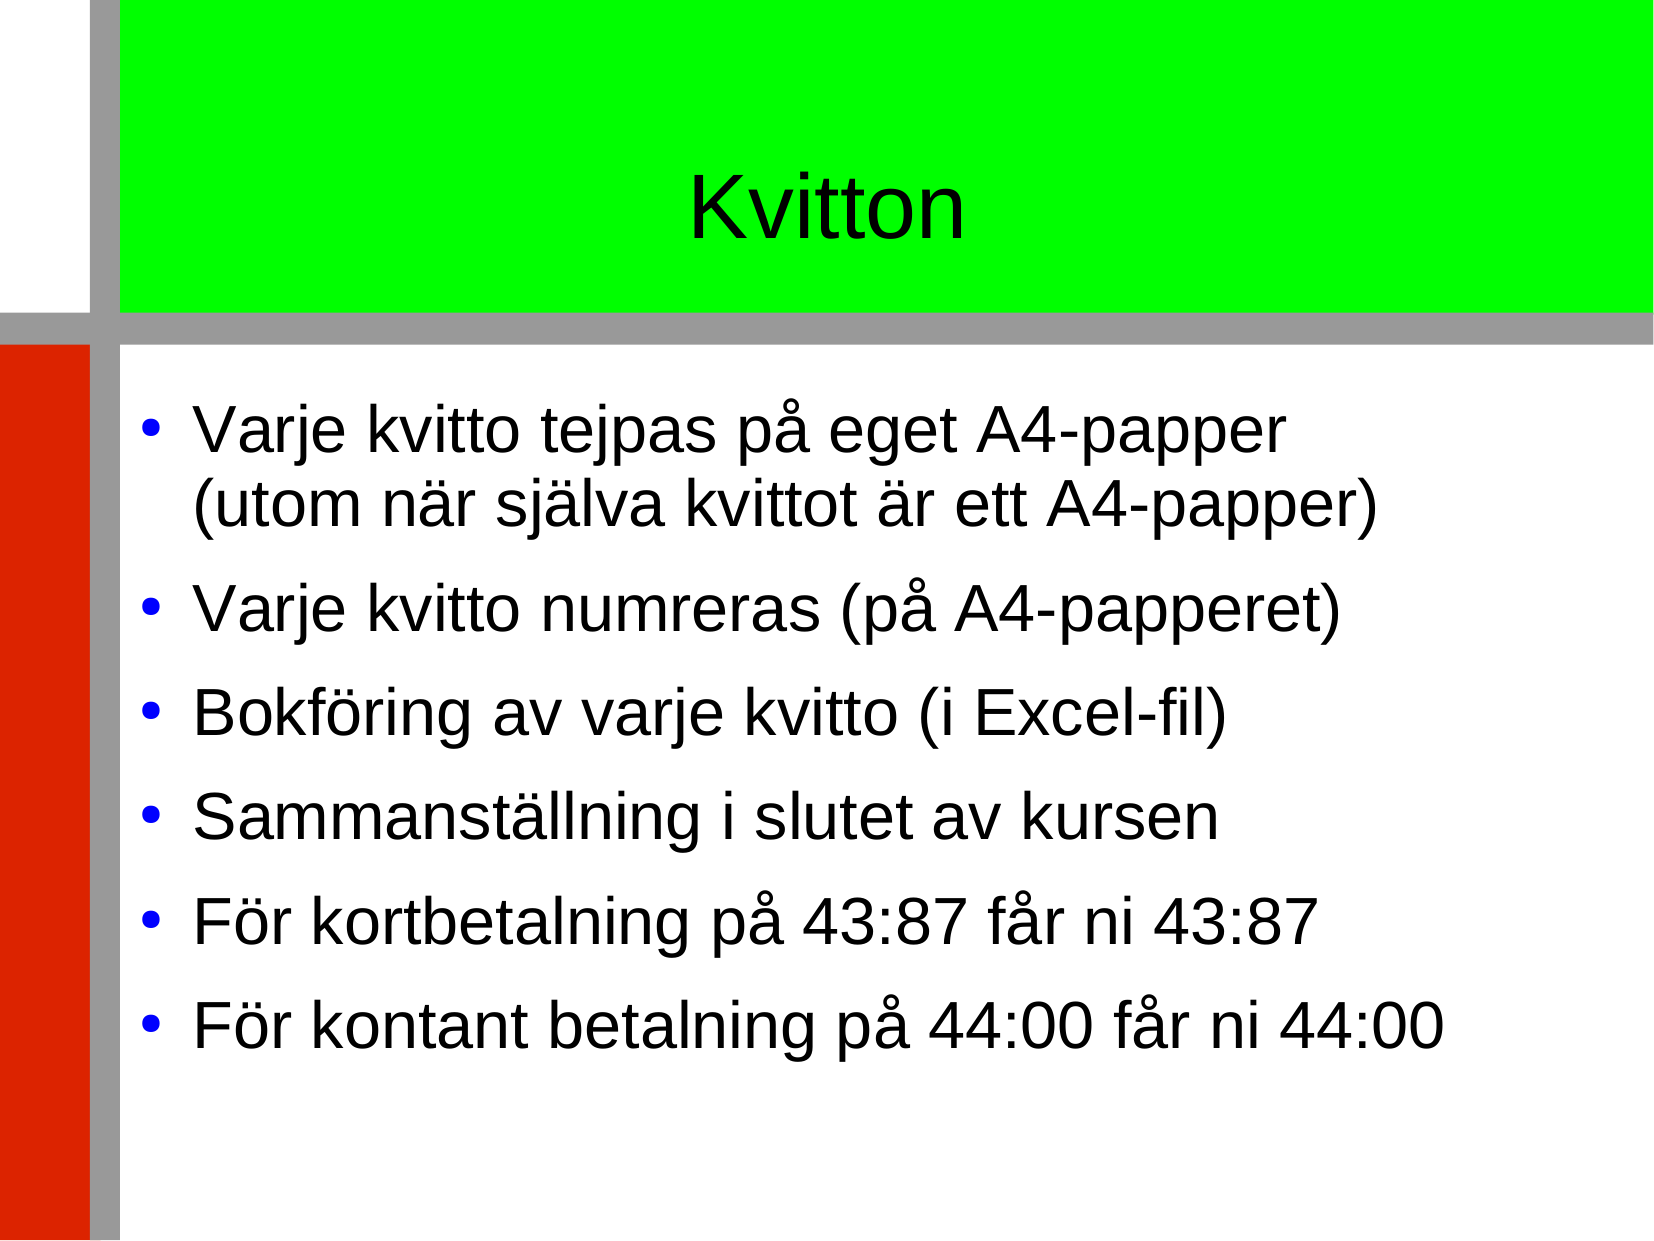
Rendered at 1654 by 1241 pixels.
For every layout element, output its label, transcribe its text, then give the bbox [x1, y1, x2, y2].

list Varje kvitto tejpas på eget A4-papper (utom när själva kvittot är ett A4-papper) Varje kvitto numreras (på A4-papperet) Bokföring av varje kvitto (i Excel-fil) Sammanställning i slutet av kursen För kortbetalning på 43:87 får ni 43:87 För kontant betalning på 44:00 får ni 44:00 [121, 391, 1534, 1112]
title Kvitton [121, 102, 1534, 310]
